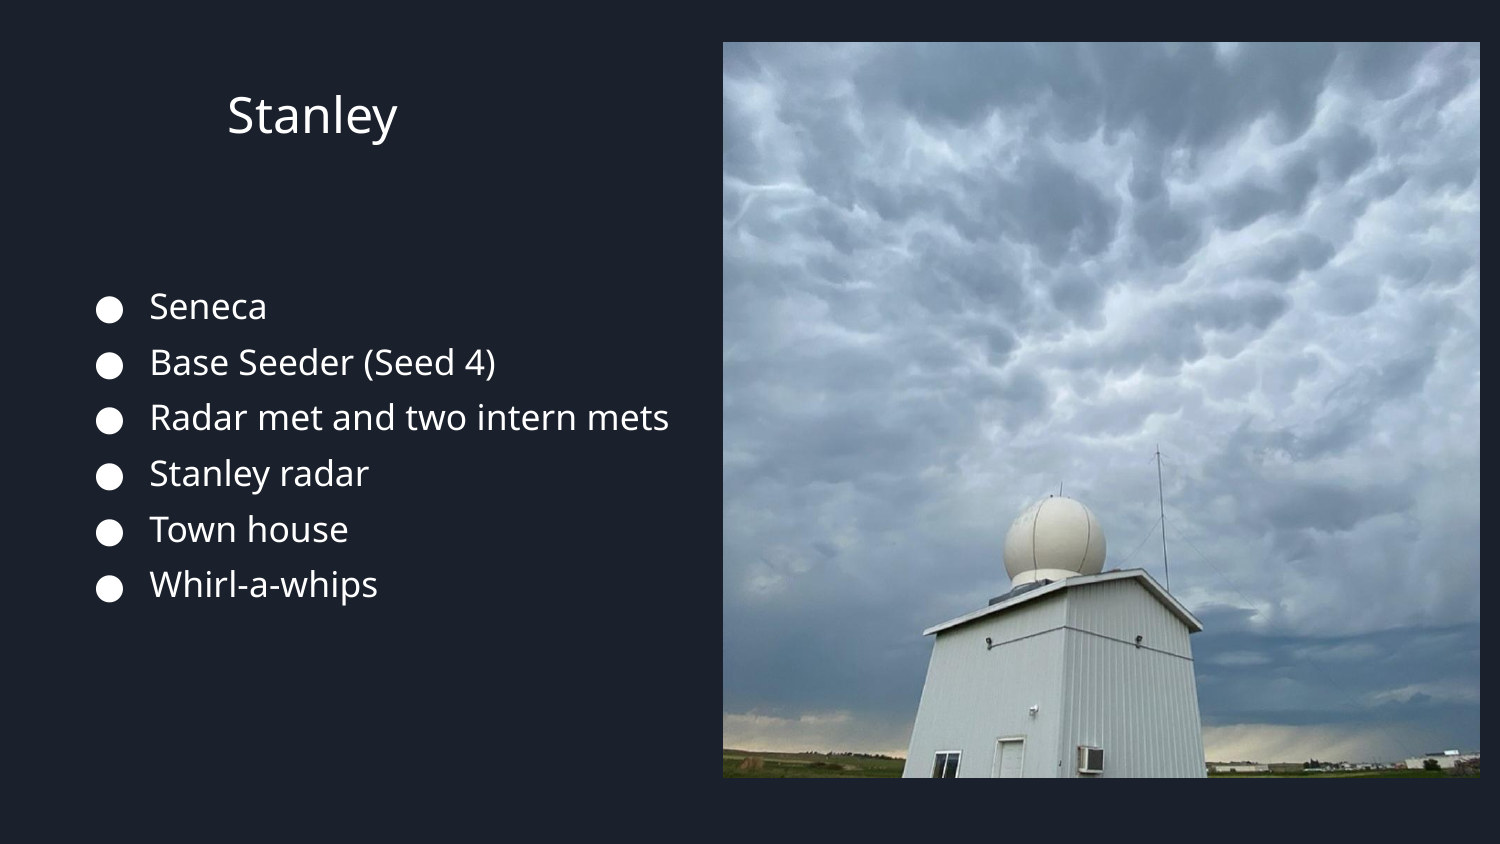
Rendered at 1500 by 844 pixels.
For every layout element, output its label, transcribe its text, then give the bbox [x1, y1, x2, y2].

picture [723, 42, 1480, 778]
list Seneca Base Seeder (Seed 4) Radar met and two intern mets Stanley radar Town house Whirl-a-whips [59, 259, 723, 750]
title Stanley [212, 64, 723, 215]
